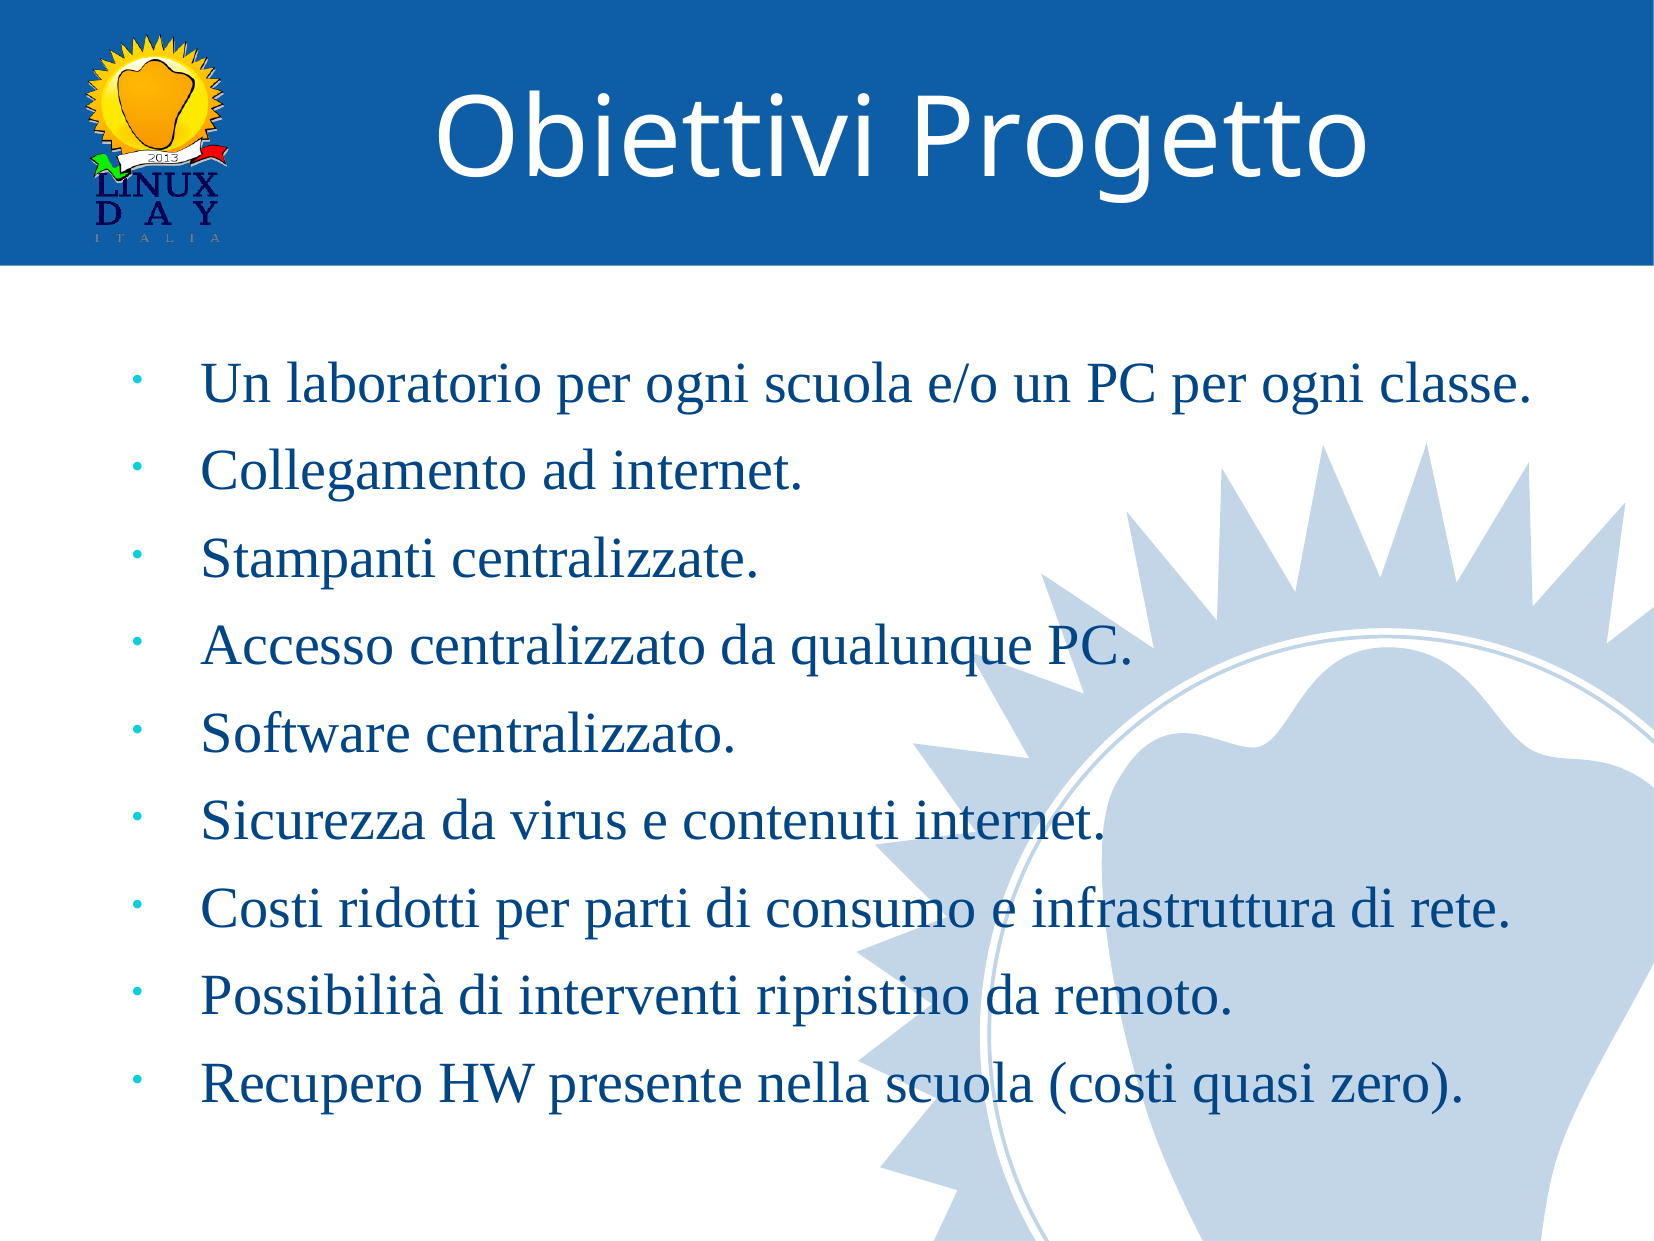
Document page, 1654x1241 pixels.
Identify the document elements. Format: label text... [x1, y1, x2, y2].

picture [76, 13, 237, 262]
title Obiettivi Progetto [432, 55, 1468, 211]
text_box Un laboratorio per ogni scuola e/o un PC per ogni classe. Collegamento ad internet. Stampanti centralizzate. Accesso centralizzato da qualunque PC. Software centralizzato. Sicurezza da virus e contenuti internet. Costi ridotti per parti di consumo e infrastruttura di rete. Possibilità di interventi ripristino da remoto. Recupero HW presente nella scuola (costi quasi zero). [91, 351, 1616, 1079]
